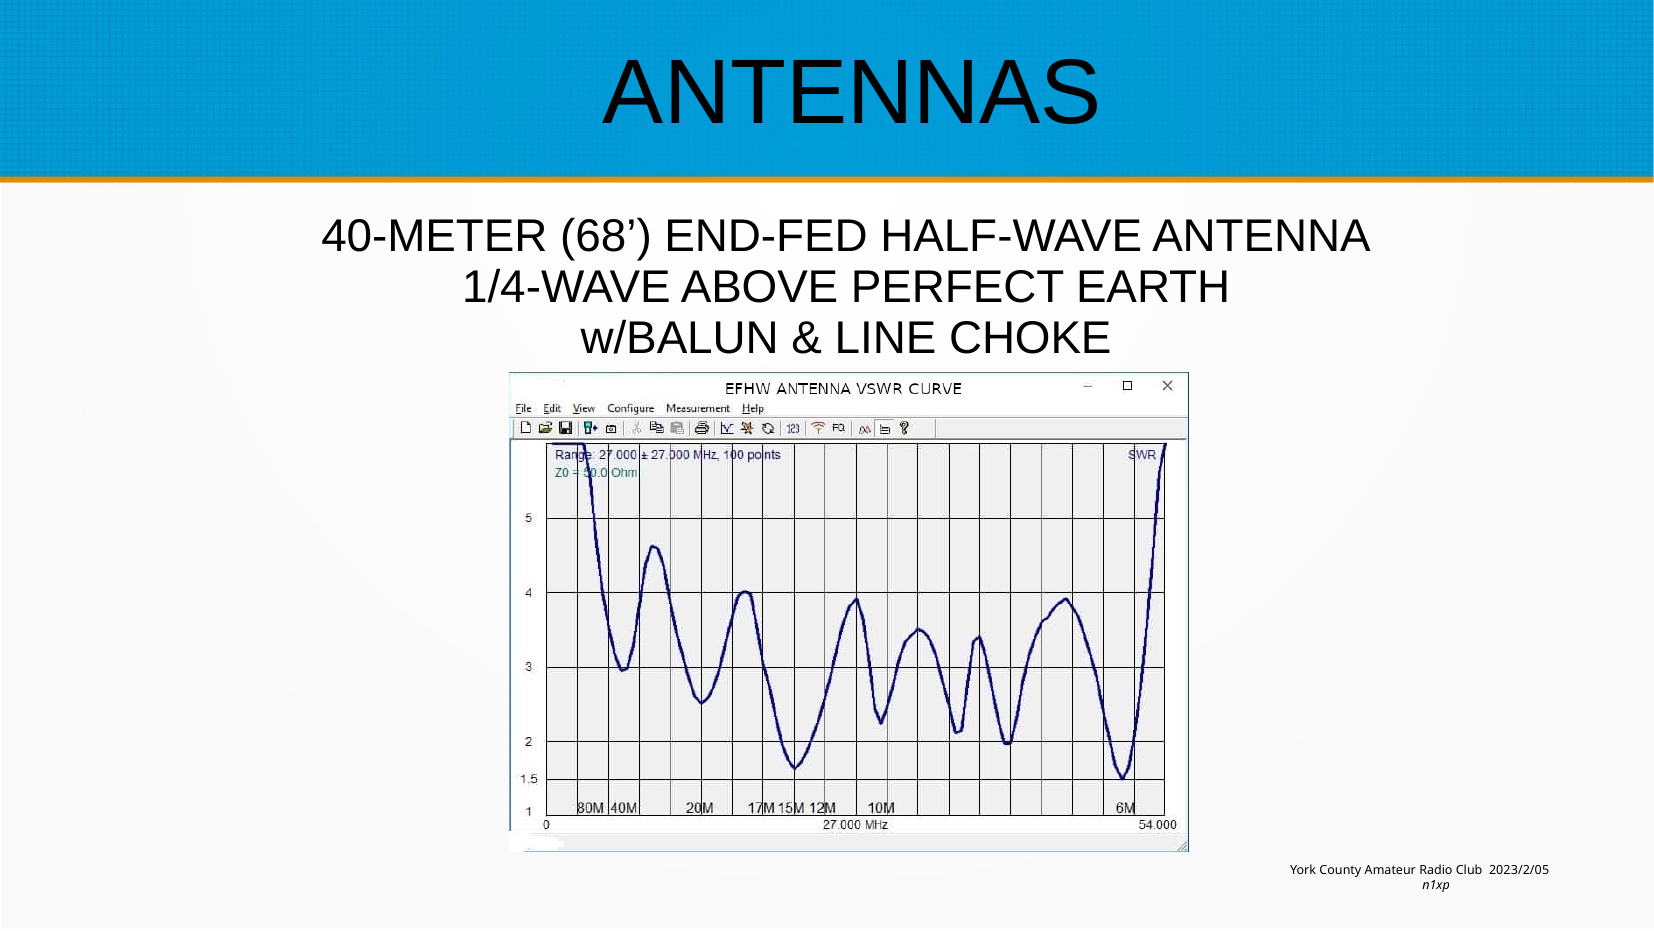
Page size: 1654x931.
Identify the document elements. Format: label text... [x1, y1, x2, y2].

text_box ANTENNAS [230, 33, 1475, 151]
picture [0, 175, 1654, 931]
text_box York County Amateur Radio Club 2023/2/05 n1xp [1284, 856, 1588, 897]
text_box 40-METER (68’) END-FED HALF-WAVE ANTENNA 1/4-WAVE ABOVE PERFECT EARTH w/BALUN & LINE CHOKE [298, 202, 1395, 371]
